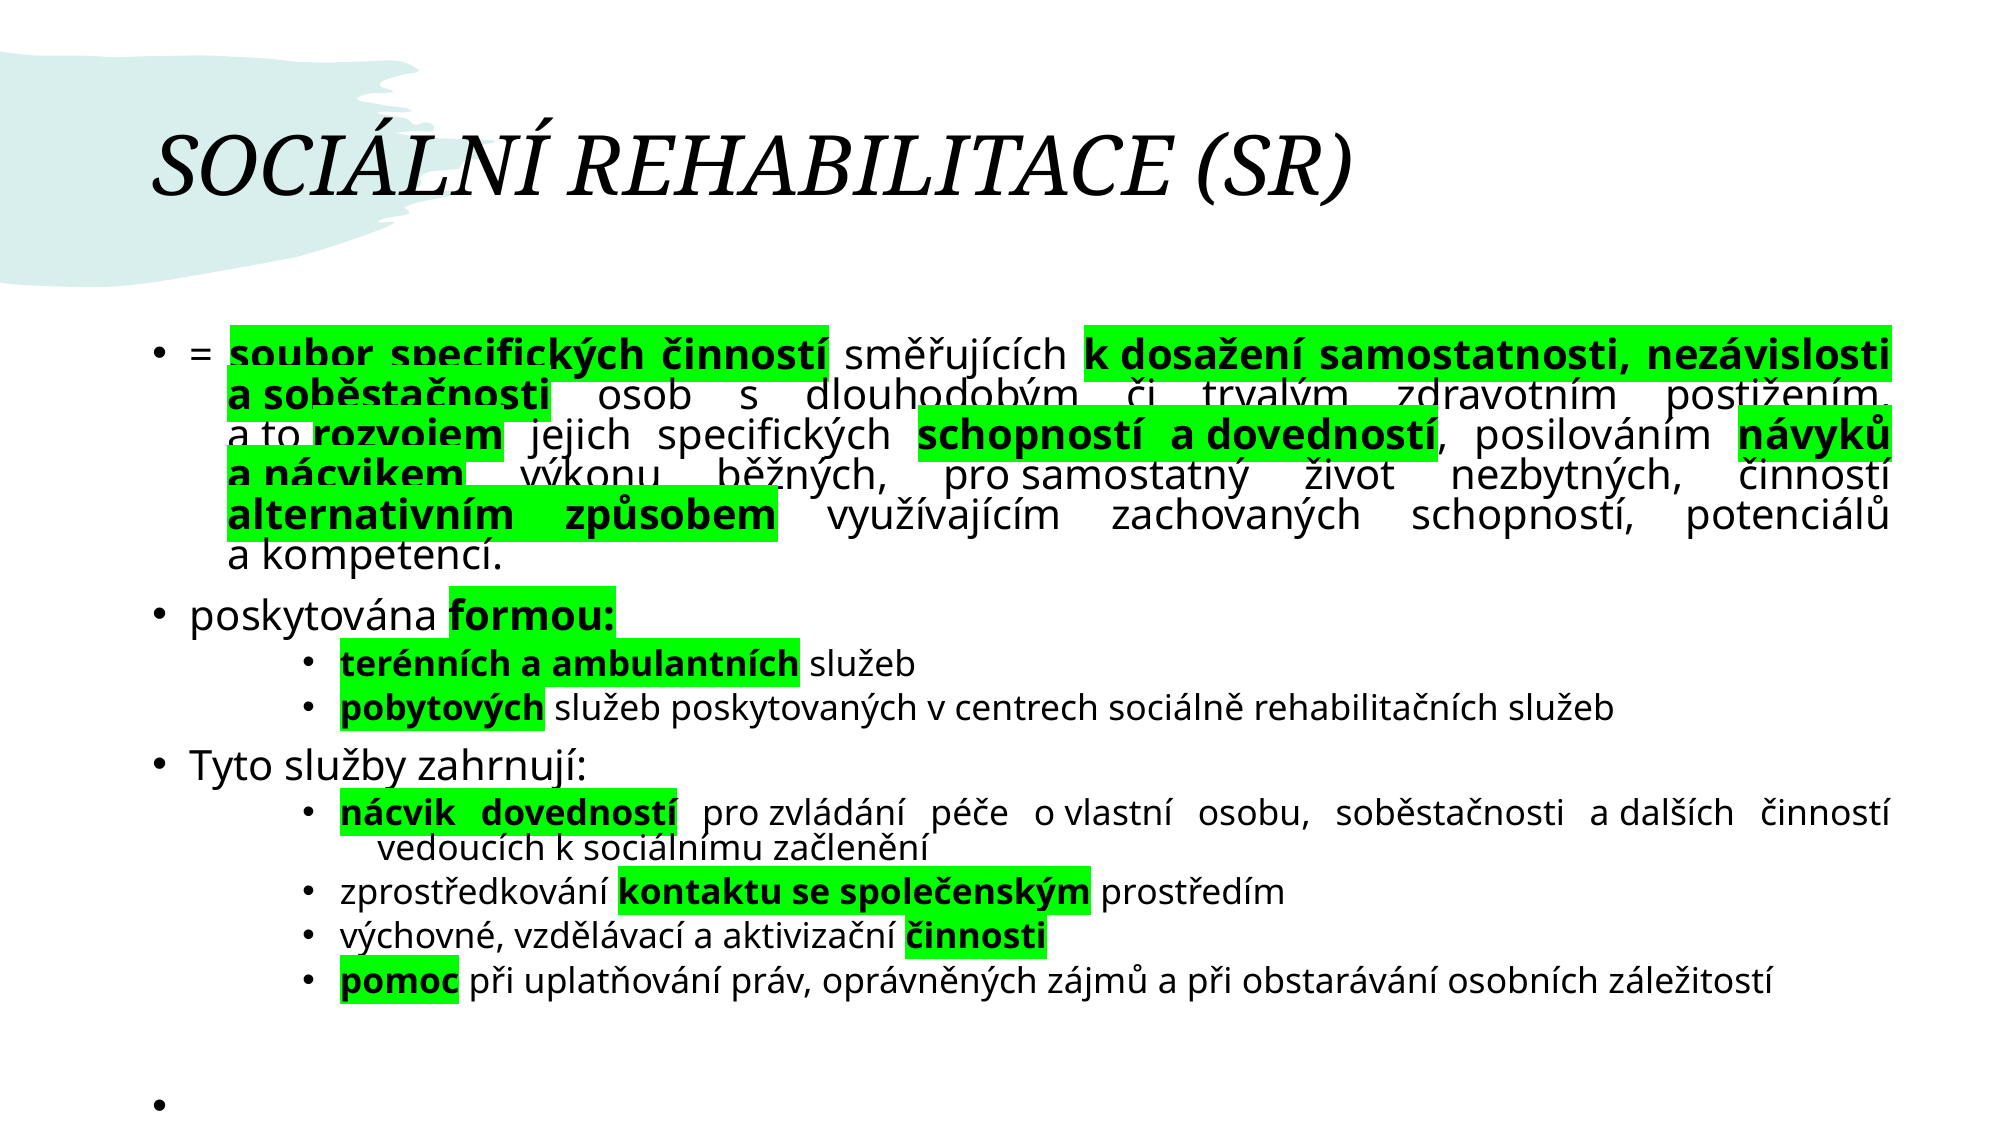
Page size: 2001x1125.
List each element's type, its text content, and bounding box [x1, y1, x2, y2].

title SOCIÁLNÍ REHABILITACE (SR) [137, 59, 1863, 278]
list = soubor specifických činností směřujících k dosažení samostatnosti, nezávislosti a soběstačnosti osob s dlouhodobým či trvalým zdravotním postižením, a to rozvojem jejich specifických schopností a dovedností, posilováním návyků a nácvikem výkonu běžných, pro samostatný život nezbytných, činností alternativním způsobem využívajícím zachovaných schopností, potenciálů a kompetencí. poskytována formou: terénních a ambulantních služeb pobytových služeb poskytovaných v centrech sociálně rehabilitačních služeb Tyto služby zahrnují: nácvik dovedností pro zvládání péče o vlastní osobu, soběstačnosti a dalších činností vedoucích k sociálnímu začlenění zprostředkování kontaktu se společenským prostředím výchovné, vzdělávací a aktivizační činnosti pomoc při uplatňování práv, oprávněných zájmů a při obstarávání osobních záležitostí [137, 329, 1907, 1033]
